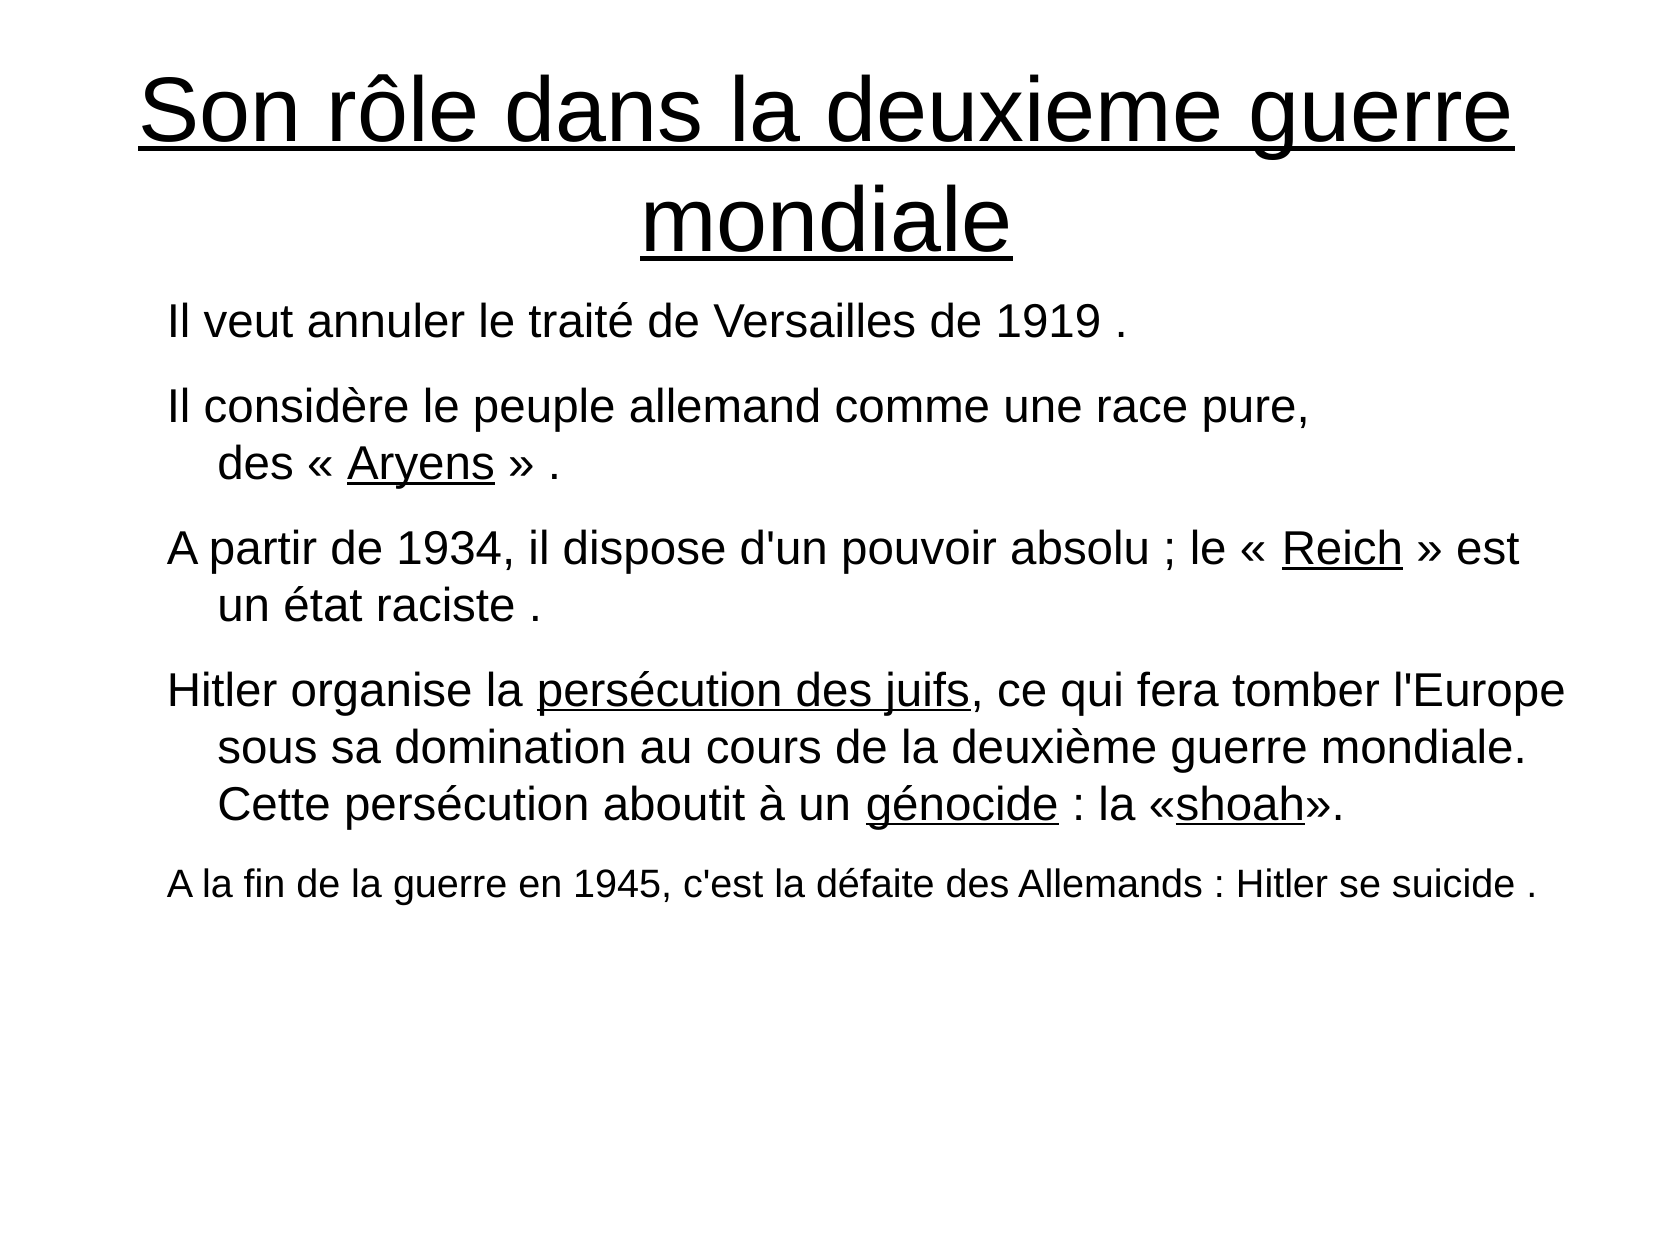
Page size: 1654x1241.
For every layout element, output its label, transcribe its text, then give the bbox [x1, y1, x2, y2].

title Son rôle dans la deuxieme guerre mondiale [82, 49, 1571, 257]
list Il veut annuler le traité de Versailles de 1919 . Il considère le peuple allemand comme une race pure, des « Aryens » . A partir de 1934, il dispose d'un pouvoir absolu ; le « Reich » est un état raciste . Hitler organise la persécution des juifs, ce qui fera tomber l'Europe sous sa domination au cours de la deuxième guerre mondiale. Cette persécution aboutit à un génocide : la «shoah». A la fin de la guerre en 1945, c'est la défaite des Allemands : Hitler se suicide . [82, 290, 1571, 1010]
